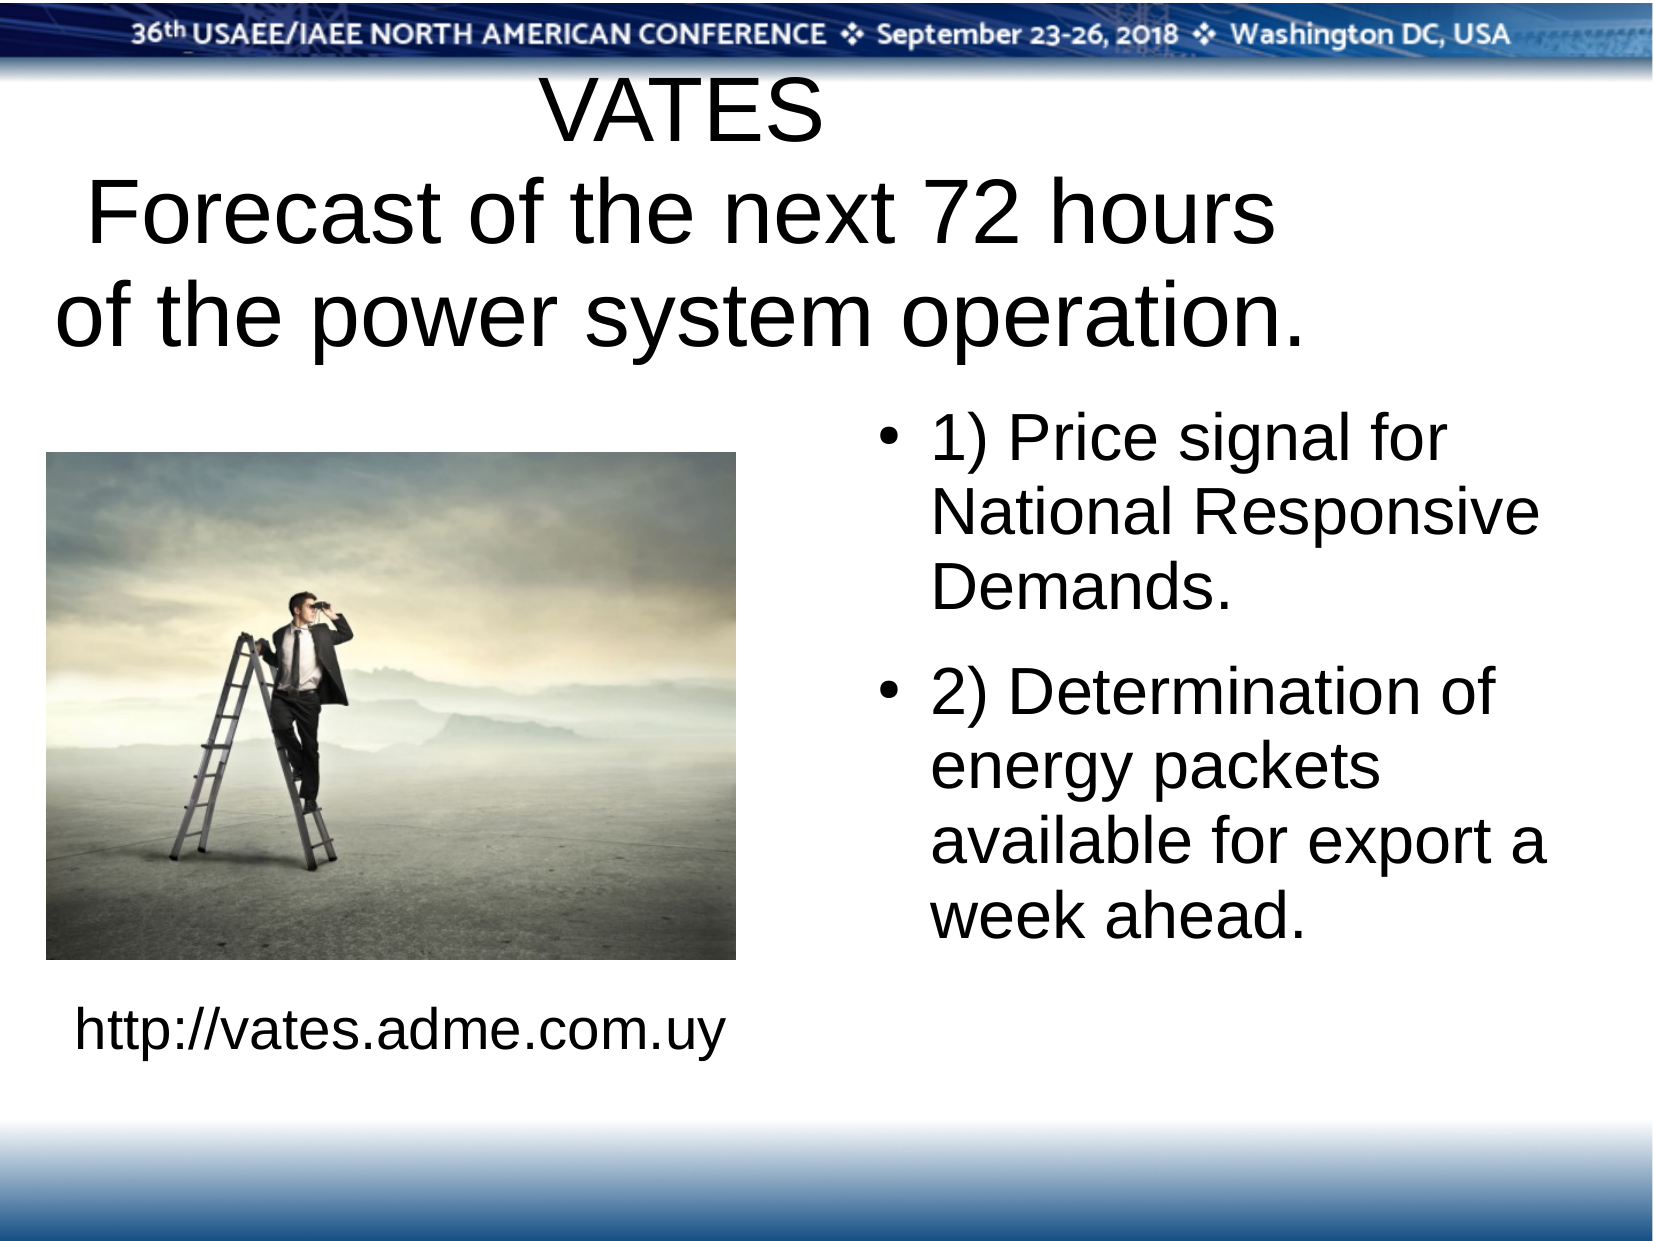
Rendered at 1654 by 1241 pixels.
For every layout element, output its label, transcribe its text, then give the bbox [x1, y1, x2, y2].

picture [0, 3, 1653, 1241]
title VATES Forecast of the next 72 hours of the power system operation. [47, 58, 1317, 366]
list 1) Price signal for National Responsive Demands. 2) Determination of energy packets available for export a week ahead. [859, 399, 1592, 1195]
text_box http://vates.adme.com.uy [60, 990, 856, 1070]
